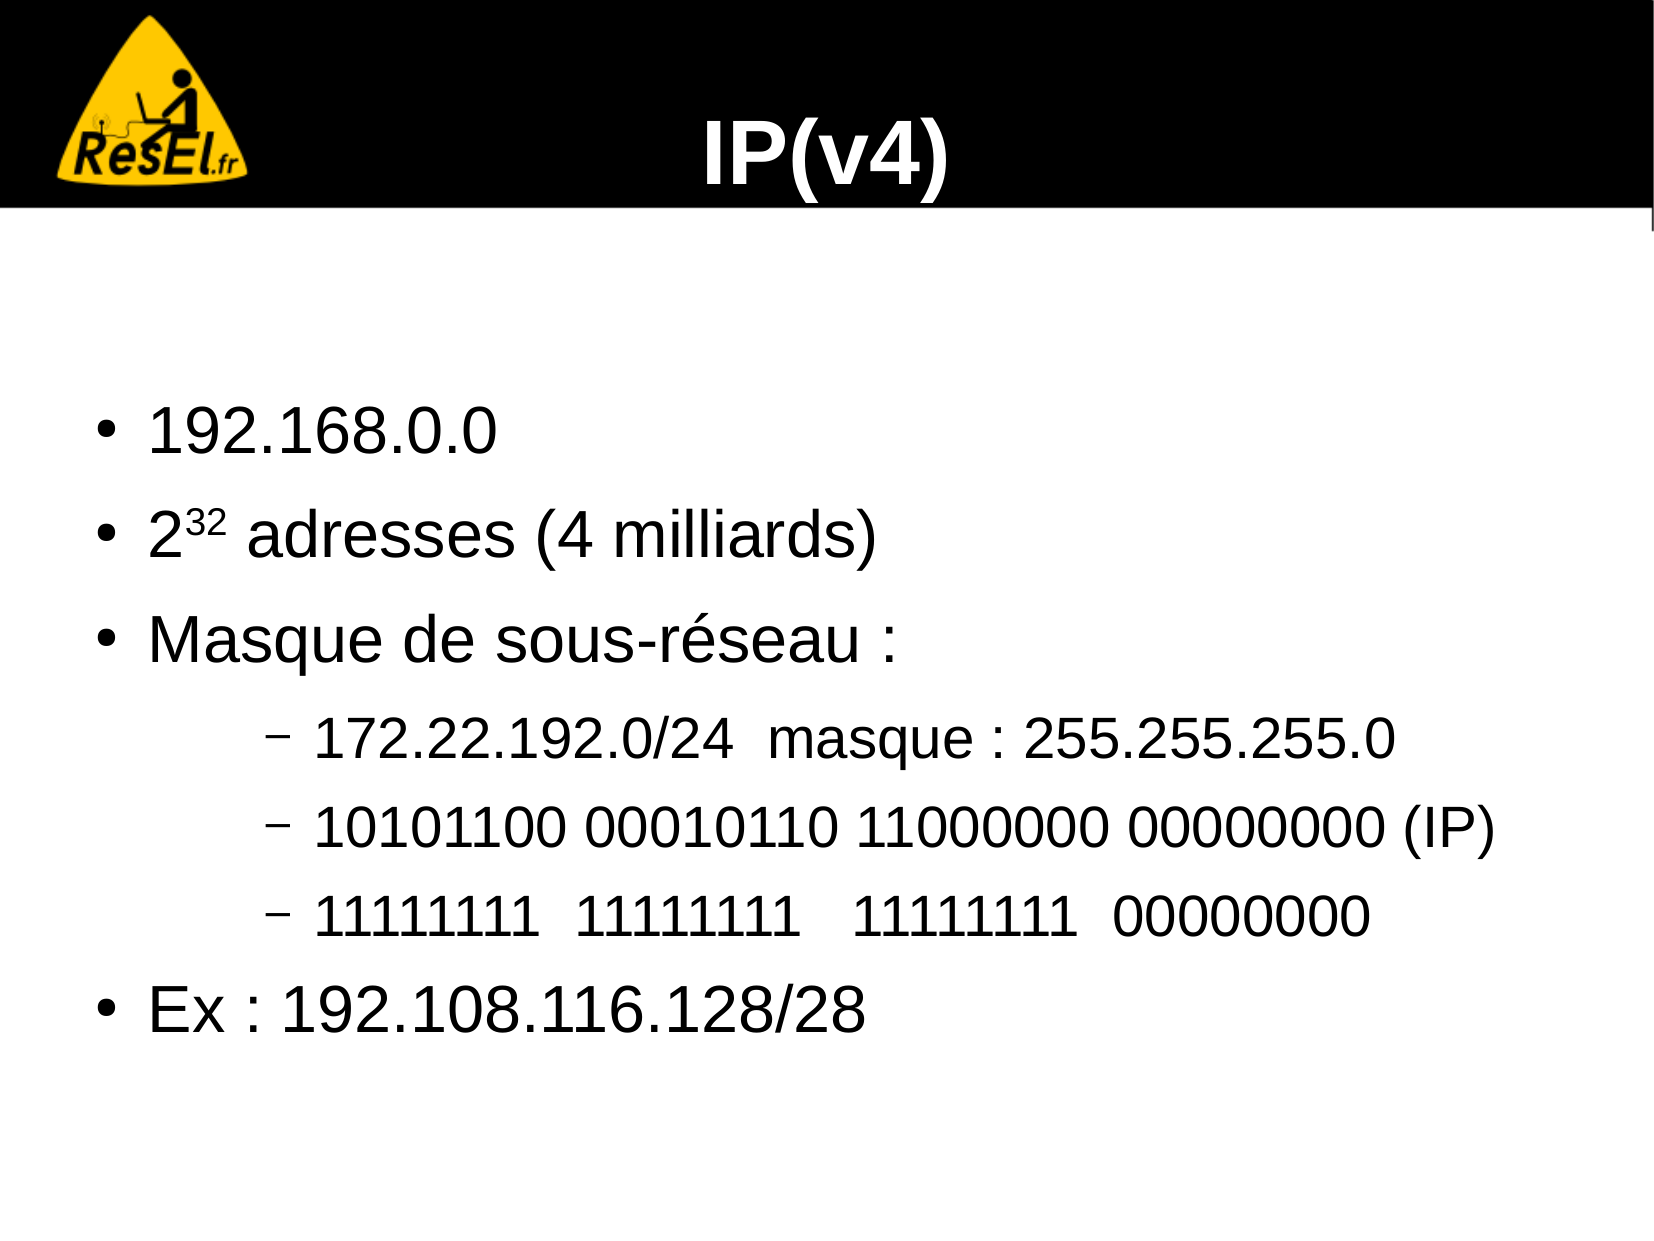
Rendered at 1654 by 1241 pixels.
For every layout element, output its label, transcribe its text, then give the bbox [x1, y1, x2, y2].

list 192.168.0.0 232 adresses (4 milliards) Masque de sous-réseau : 172.22.192.0/24 masque : 255.255.255.0 10101100 00010110 11000000 00000000 (IP) 11111111 11111111 11111111 00000000 Ex : 192.108.116.128/28 [76, 288, 1565, 1093]
picture [0, 0, 1654, 1241]
title IP(v4) [82, 49, 1571, 257]
